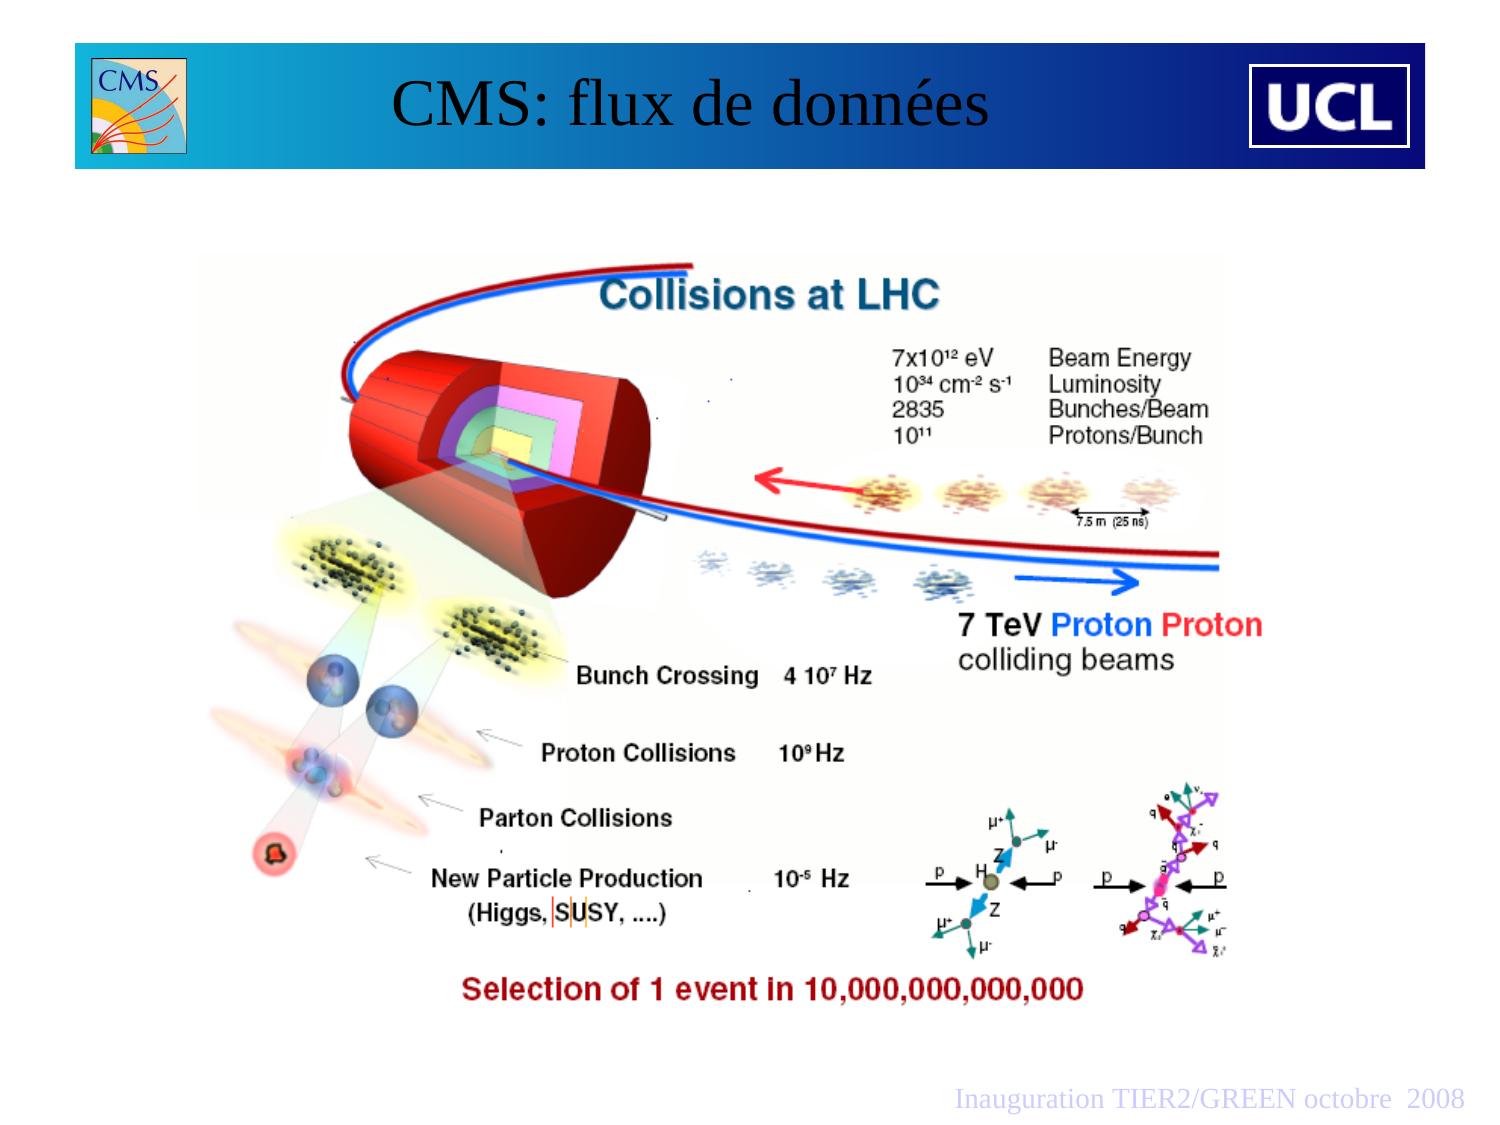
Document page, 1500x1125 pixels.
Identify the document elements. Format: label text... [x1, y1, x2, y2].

picture [92, 59, 186, 153]
text_box Inauguration TIER2/GREEN octobre 2008 [939, 1074, 1482, 1123]
picture [1252, 67, 1405, 145]
picture [168, 221, 1351, 1013]
text_box CMS: flux de données [376, 58, 1060, 150]
